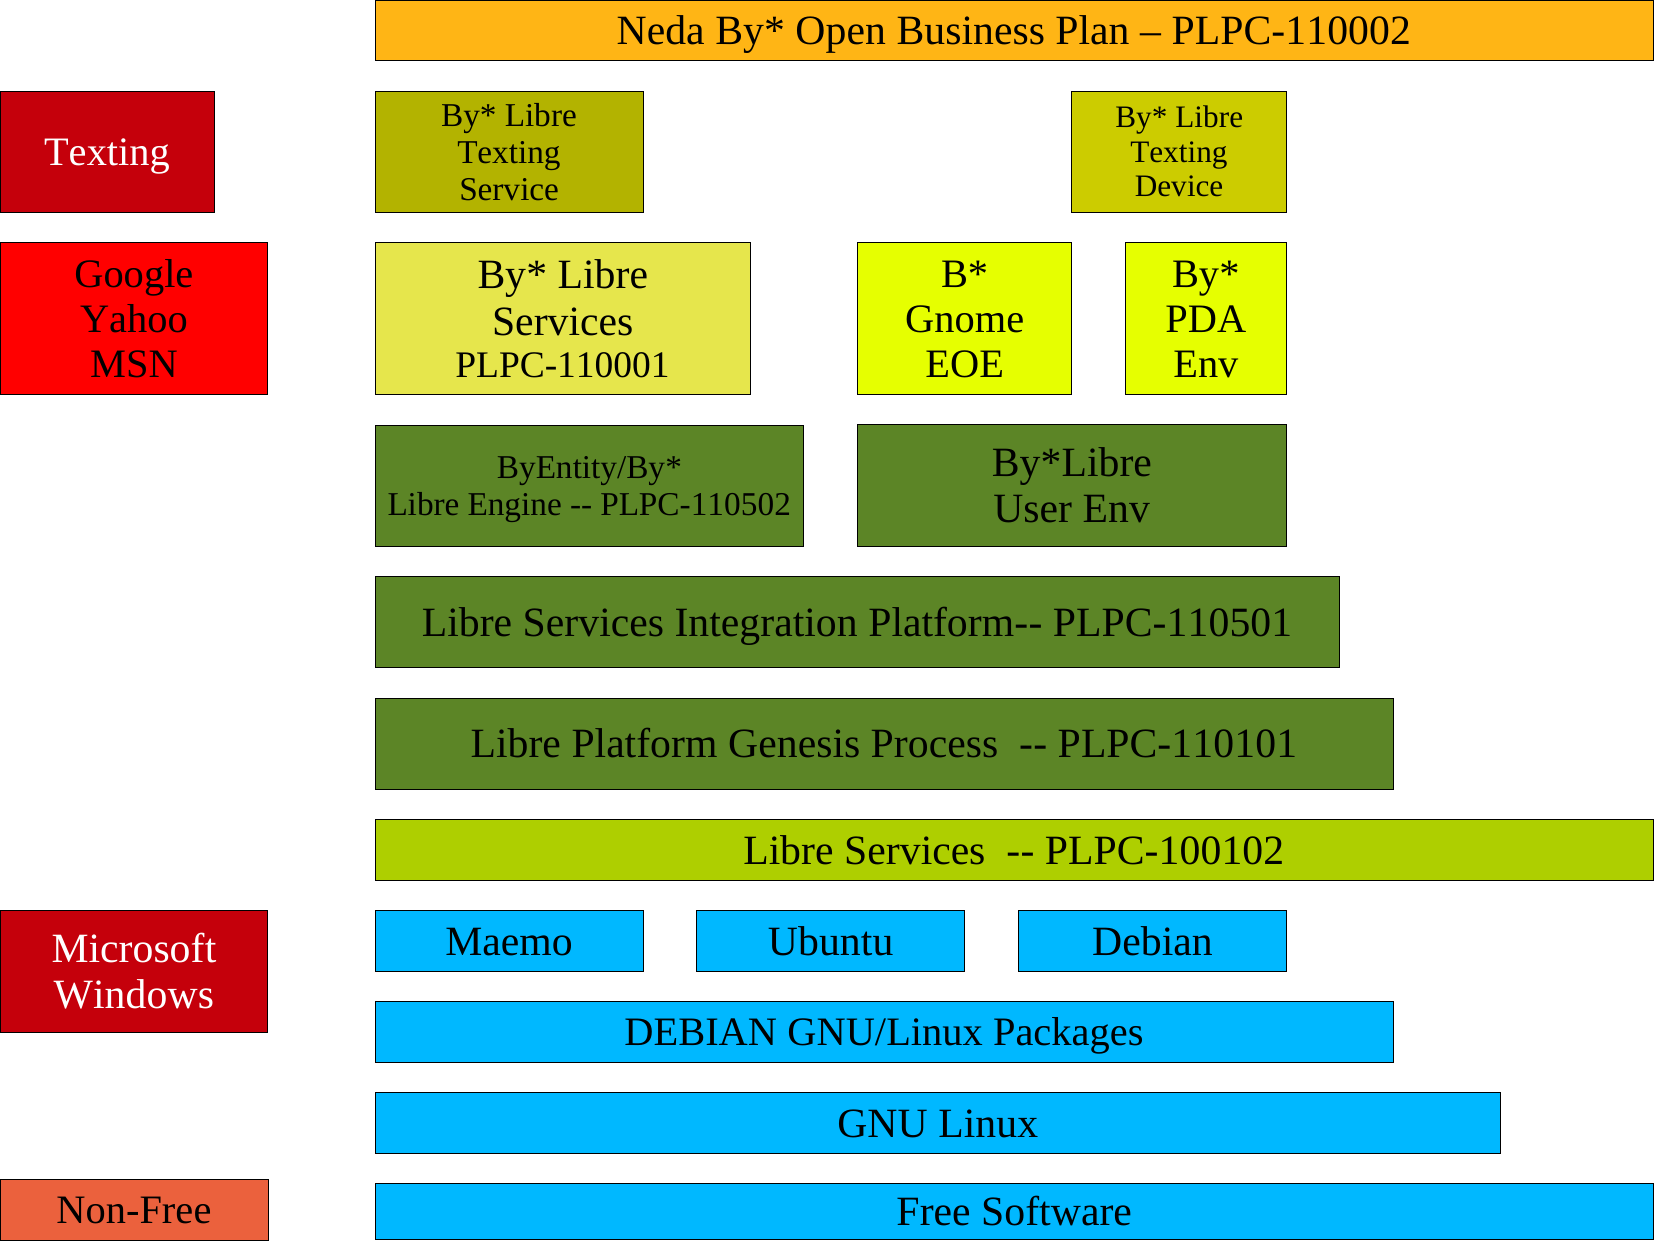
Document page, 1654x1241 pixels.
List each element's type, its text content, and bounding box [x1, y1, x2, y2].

text_box Maemo [375, 910, 644, 972]
text_box Libre Services Integration Platform-- PLPC-110501 [375, 576, 1340, 668]
text_box Non-Free [0, 1179, 269, 1241]
text_box GNU Linux [375, 1092, 1501, 1154]
text_box Ubuntu [696, 910, 965, 972]
text_box Libre Services -- PLPC-100102 [375, 819, 1654, 881]
text_box By* PDA Env [1125, 242, 1287, 395]
text_box DEBIAN GNU/Linux Packages [375, 1001, 1394, 1063]
text_box B* Gnome EOE [857, 242, 1072, 395]
text_box Debian [1018, 910, 1287, 972]
text_box By* Libre Texting Service [375, 91, 644, 213]
text_box Texting [0, 91, 215, 213]
text_box ByEntity/By* Libre Engine -- PLPC-110502 [375, 425, 804, 547]
text_box Neda By* Open Business Plan – PLPC-110002 [375, 0, 1654, 61]
text_box Libre Platform Genesis Process -- PLPC-110101 [375, 698, 1394, 790]
text_box By* Libre Services PLPC-110001 [375, 242, 751, 395]
text_box By* Libre Texting Device [1071, 91, 1287, 213]
text_box By*Libre User Env [857, 424, 1287, 547]
text_box Free Software [375, 1183, 1654, 1240]
text_box Microsoft Windows [0, 910, 268, 1033]
text_box Google Yahoo MSN [0, 242, 268, 395]
